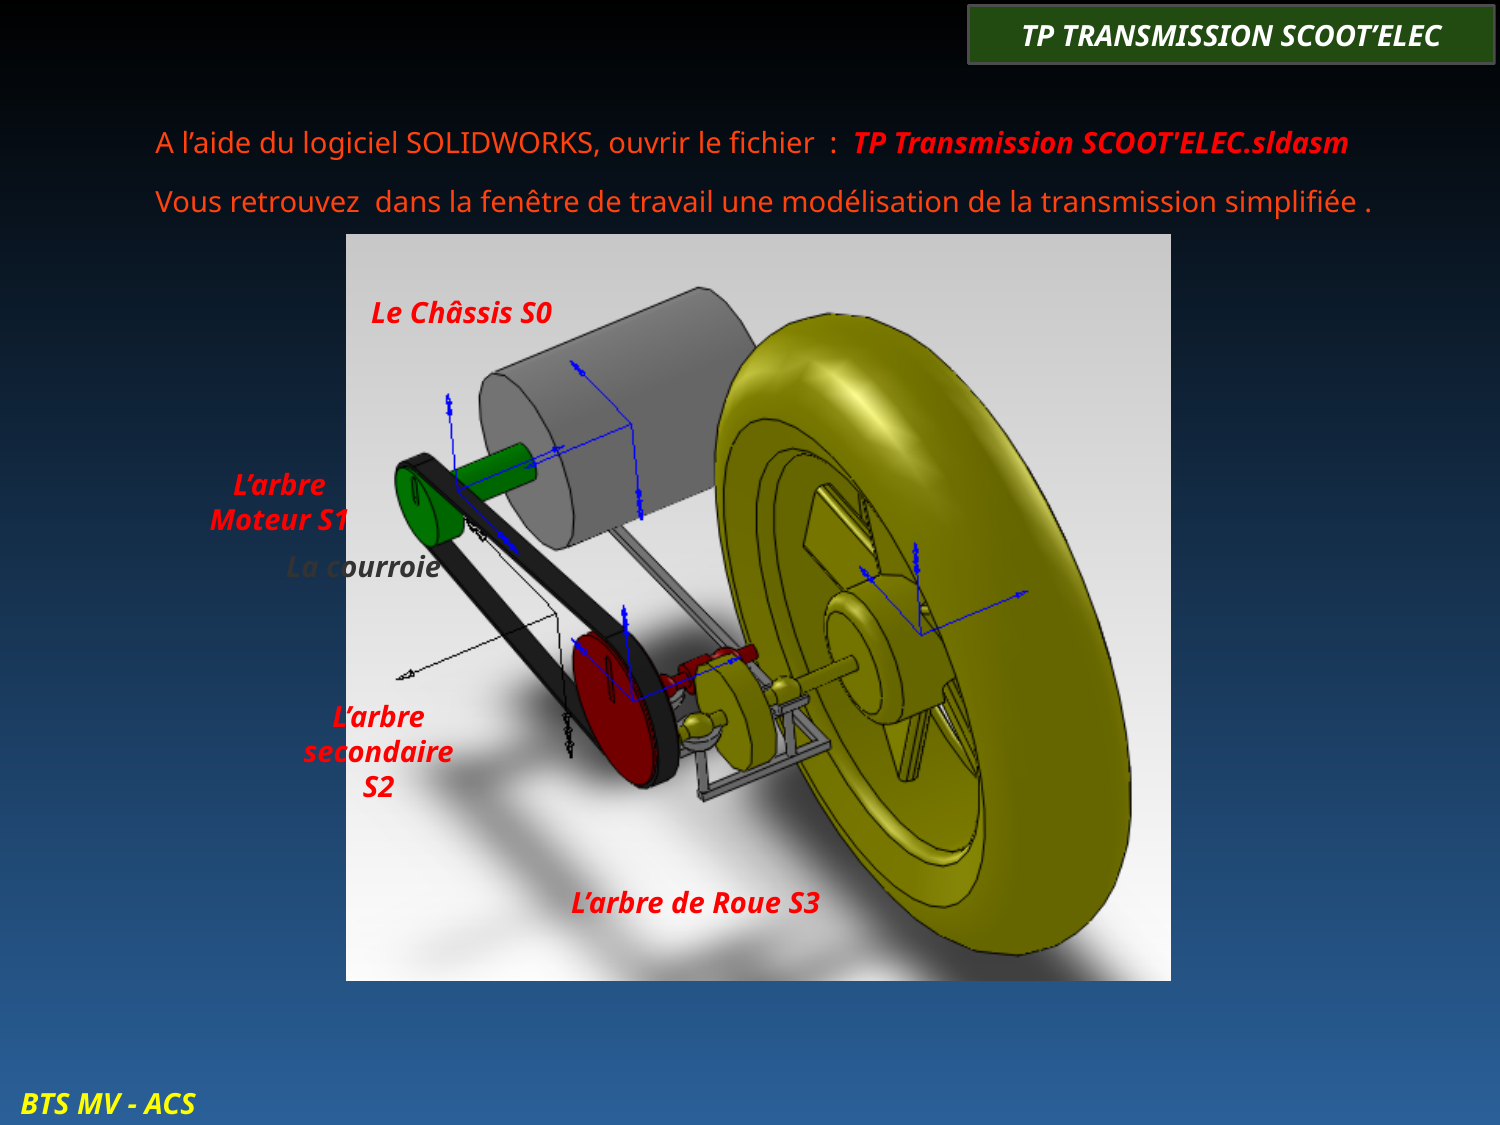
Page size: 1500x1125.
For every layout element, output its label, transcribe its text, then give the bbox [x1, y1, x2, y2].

text_box Le Châssis S0 [356, 287, 591, 338]
text_box L’arbre de Roue S3 [531, 877, 860, 928]
text_box L’arbre secondaire S2 [285, 690, 473, 811]
text_box Vous retrouvez dans la fenêtre de travail une modélisation de la transmission simplifiée . [140, 175, 1454, 226]
picture [346, 234, 1171, 981]
text_box L’arbre Moteur S1 [177, 458, 382, 544]
text_box A l’aide du logiciel SOLIDWORKS, ouvrir le fichier : TP Transmission SCOOT'ELEC.sldasm [140, 117, 1454, 167]
text_box La courroie [203, 540, 532, 591]
